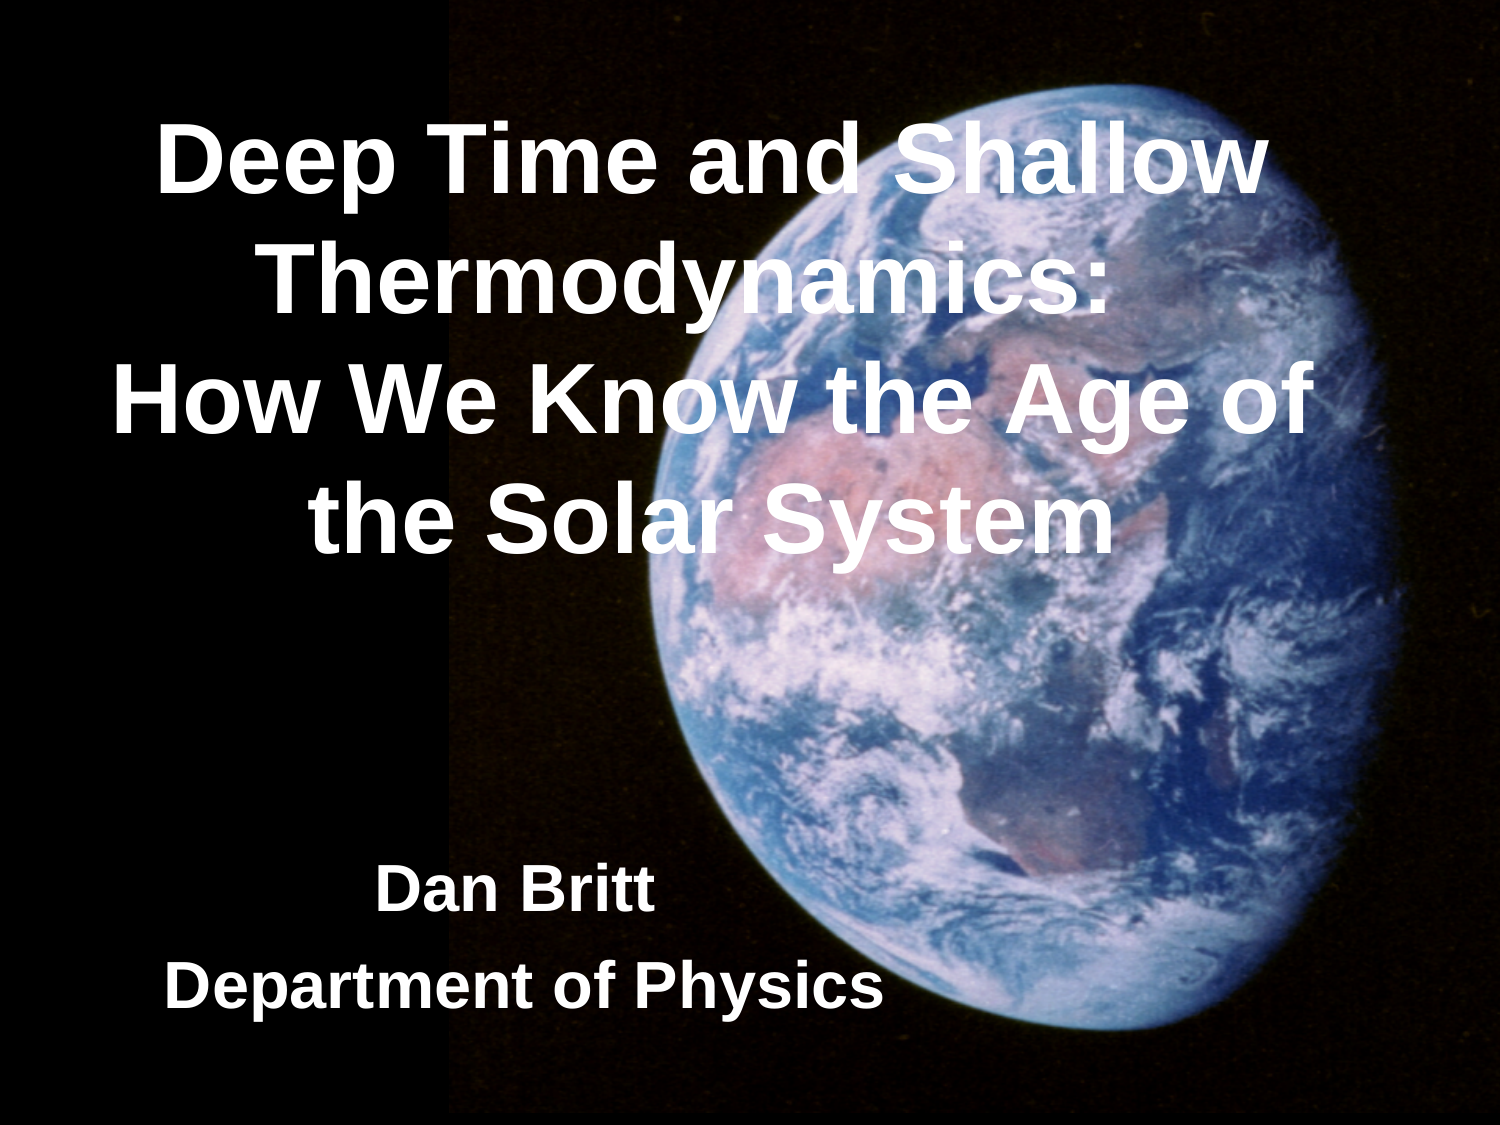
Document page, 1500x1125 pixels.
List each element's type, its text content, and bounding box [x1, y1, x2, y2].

text_box Dan Britt Department of Physics [0, 837, 1051, 1125]
picture [449, 0, 1500, 1114]
title Deep Time and Shallow Thermodynamics: How We Know the Age of the Solar System [75, 85, 1351, 581]
